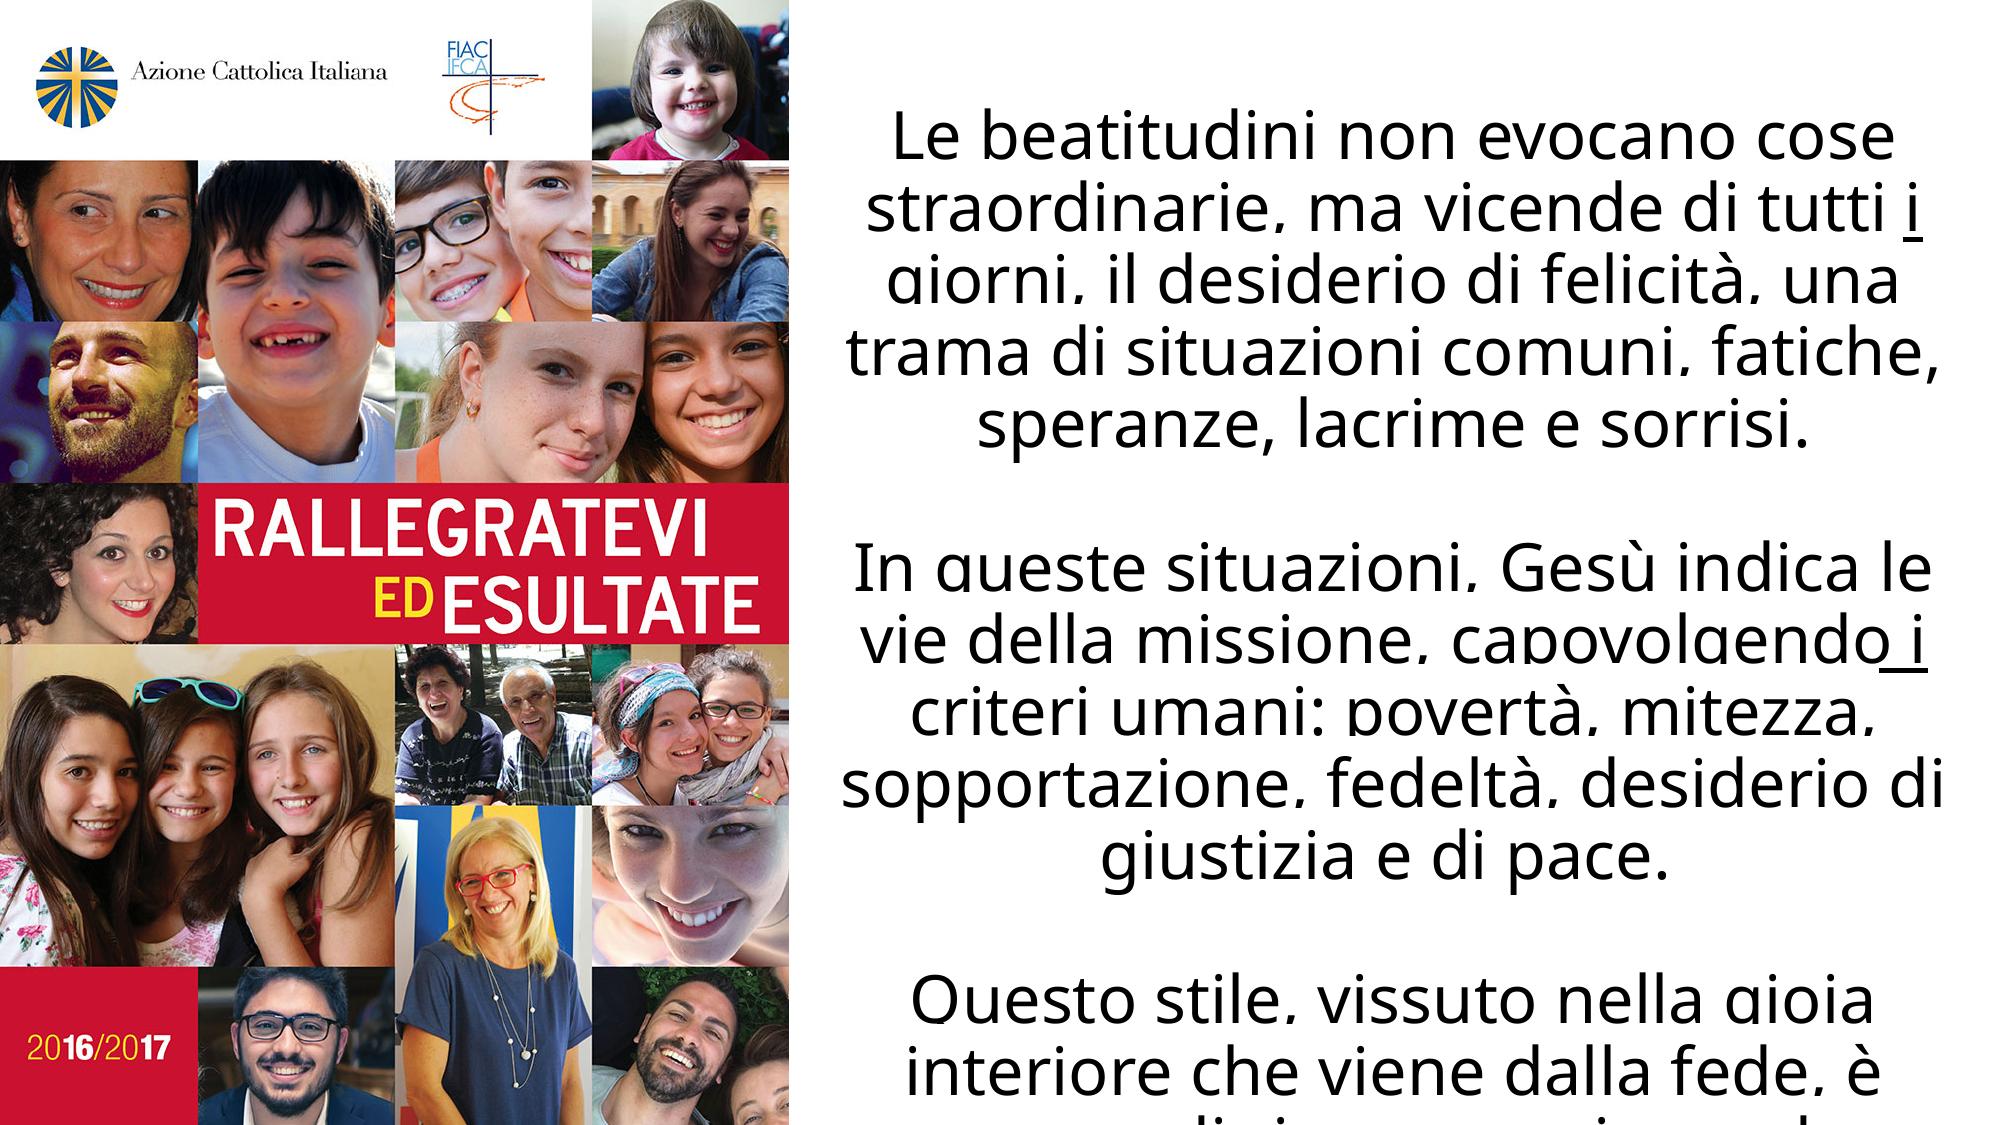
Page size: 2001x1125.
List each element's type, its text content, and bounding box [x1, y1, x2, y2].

title Le beatitudini non evocano cose straordinarie, ma vicende di tutti i giorni, il desiderio di felicità, una trama di situazioni comuni, fatiche, speranze, lacrime e sorrisi. In queste situazioni, Gesù indica le vie della missione, capovolgendo i criteri umani: povertà, mitezza, sopportazione, fedeltà, desiderio di giustizia e di pace. Questo stile, vissuto nella gioia interiore che viene dalla fede, è capace di rigenerare in modo radicale la vita personale e il mondo. [789, 94, 2000, 1032]
picture [0, 0, 789, 1125]
